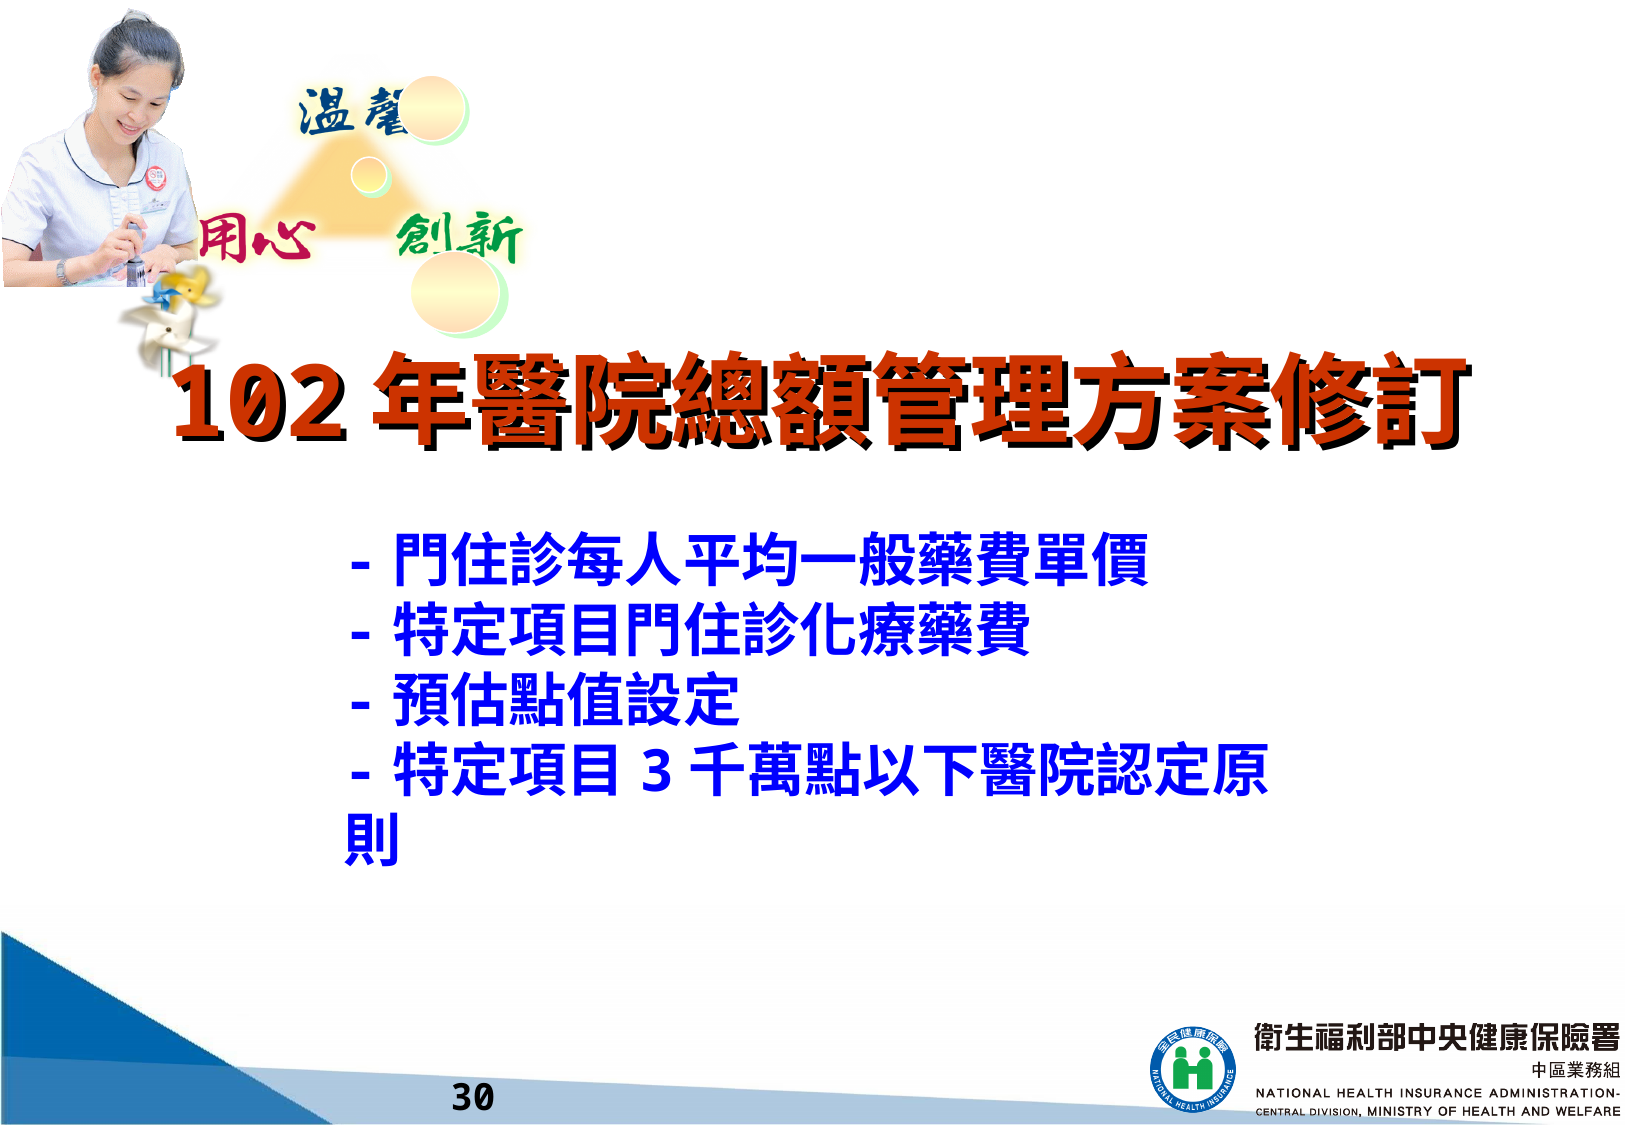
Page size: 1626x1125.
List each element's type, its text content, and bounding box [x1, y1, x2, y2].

text_box [435, 1065, 815, 1125]
text_box -門住診每人平均一般藥費單價 -特定項目門住診化療藥費 -預估點值設定 -特定項目3千萬點以下醫院認定原則 [328, 515, 1332, 880]
title 102年醫院總額管理方案修訂 [126, 290, 1509, 752]
